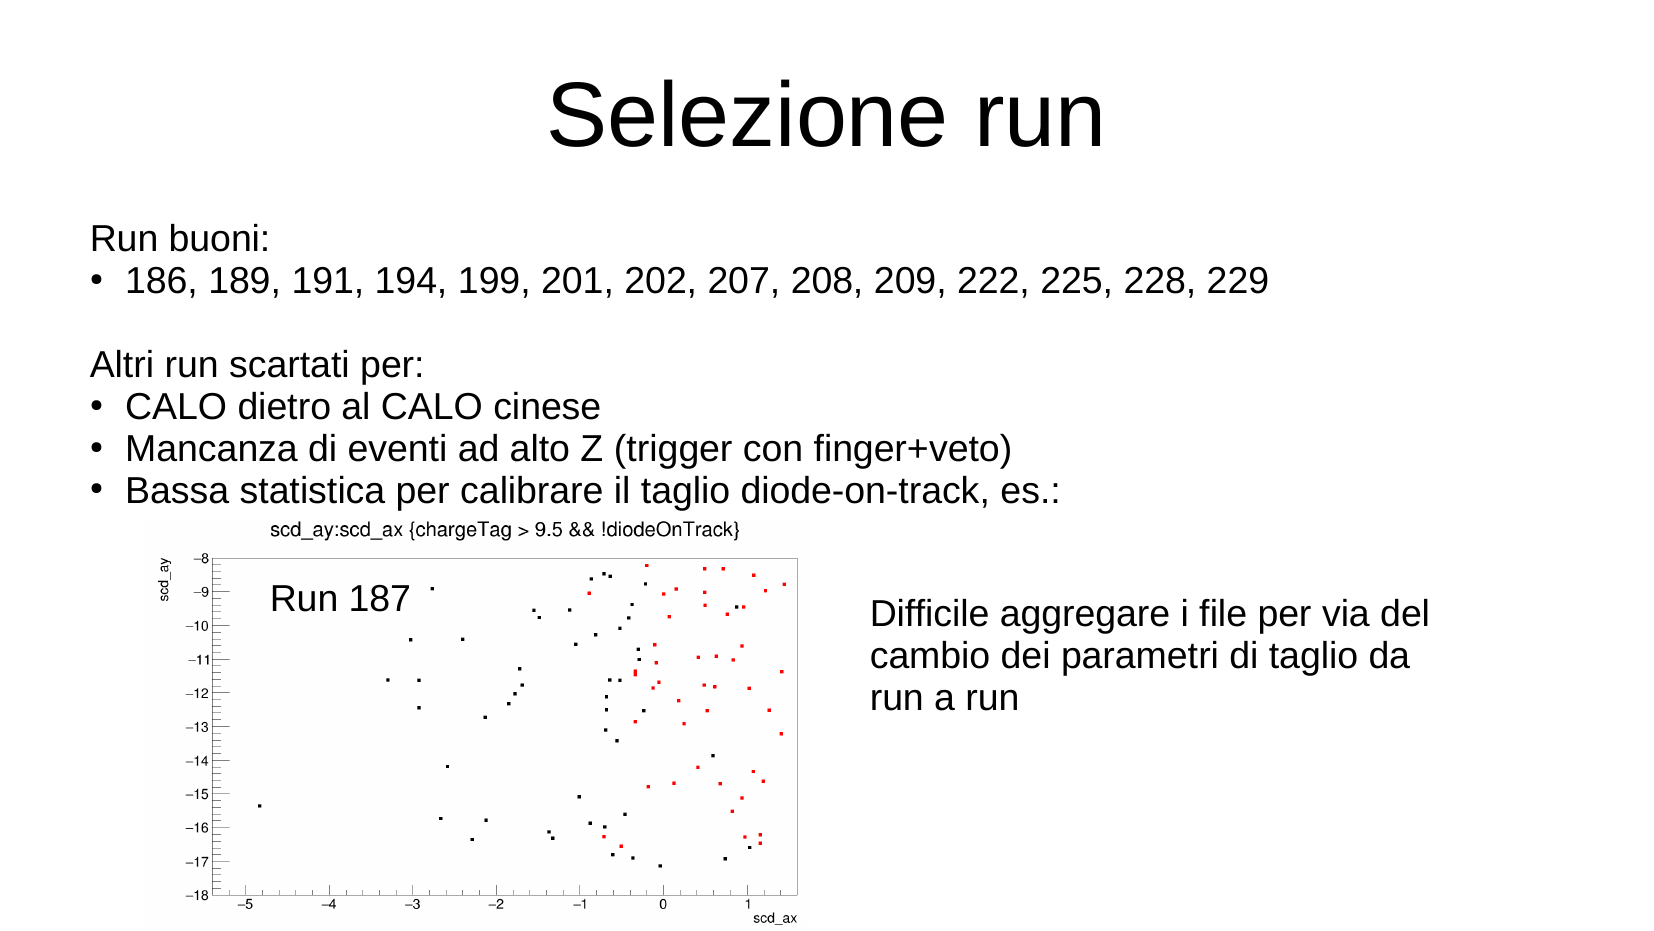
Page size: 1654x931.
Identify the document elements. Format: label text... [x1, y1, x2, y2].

text_box Difficile aggregare i file per via del cambio dei parametri di taglio da run a run [855, 585, 1471, 726]
picture [144, 517, 811, 927]
text_box Run buoni: 186, 189, 191, 194, 199, 201, 202, 207, 208, 209, 222, 225, 228, 229 Altri run scartati per: CALO dietro al CALO cinese Mancanza di eventi ad alto Z (trigger con finger+veto) Bassa statistica per calibrare il taglio diode-on-track, es.: [75, 210, 1321, 721]
text_box Run 187 [255, 570, 436, 631]
title Selezione run [48, 12, 1605, 218]
